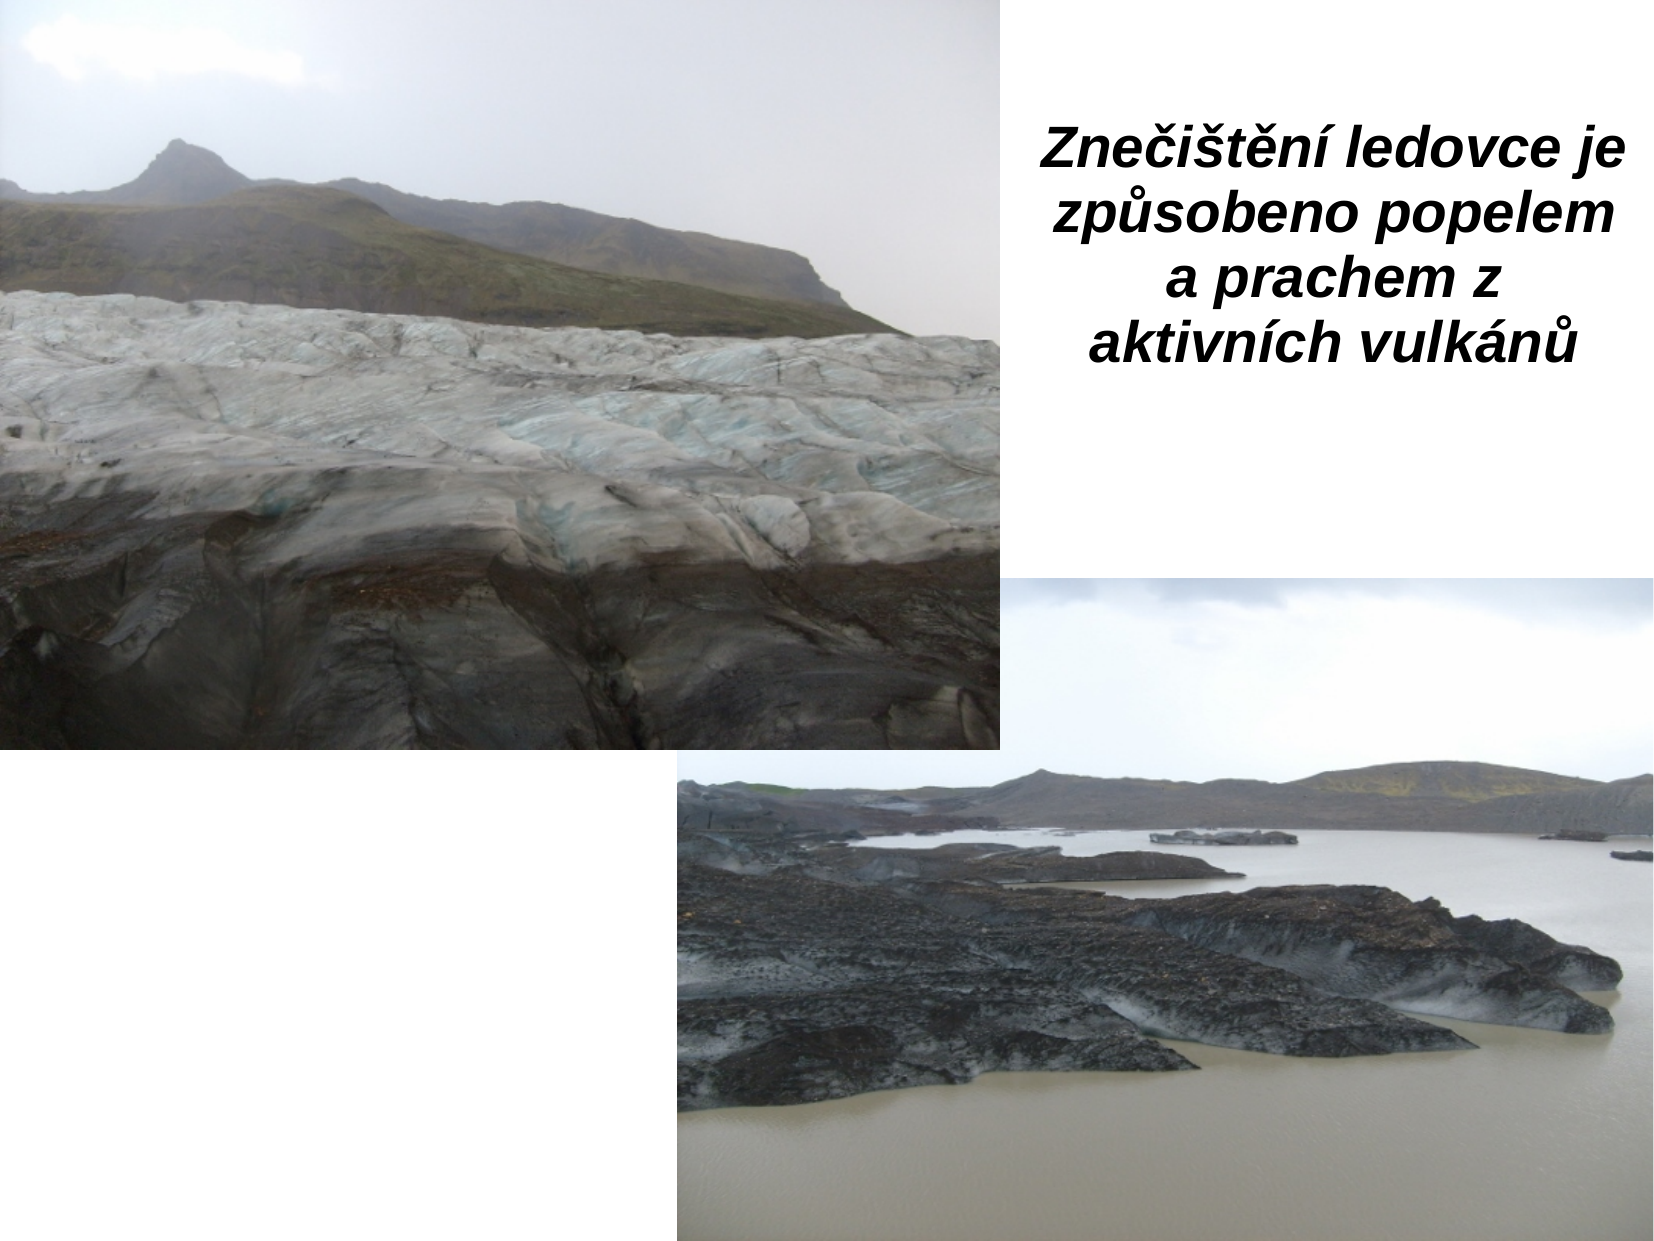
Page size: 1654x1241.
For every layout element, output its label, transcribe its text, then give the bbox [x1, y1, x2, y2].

picture [0, 0, 1654, 1241]
title Znečištění ledovce je způsobeno popelem a prachem z aktivních vulkánů [1039, 100, 1630, 390]
